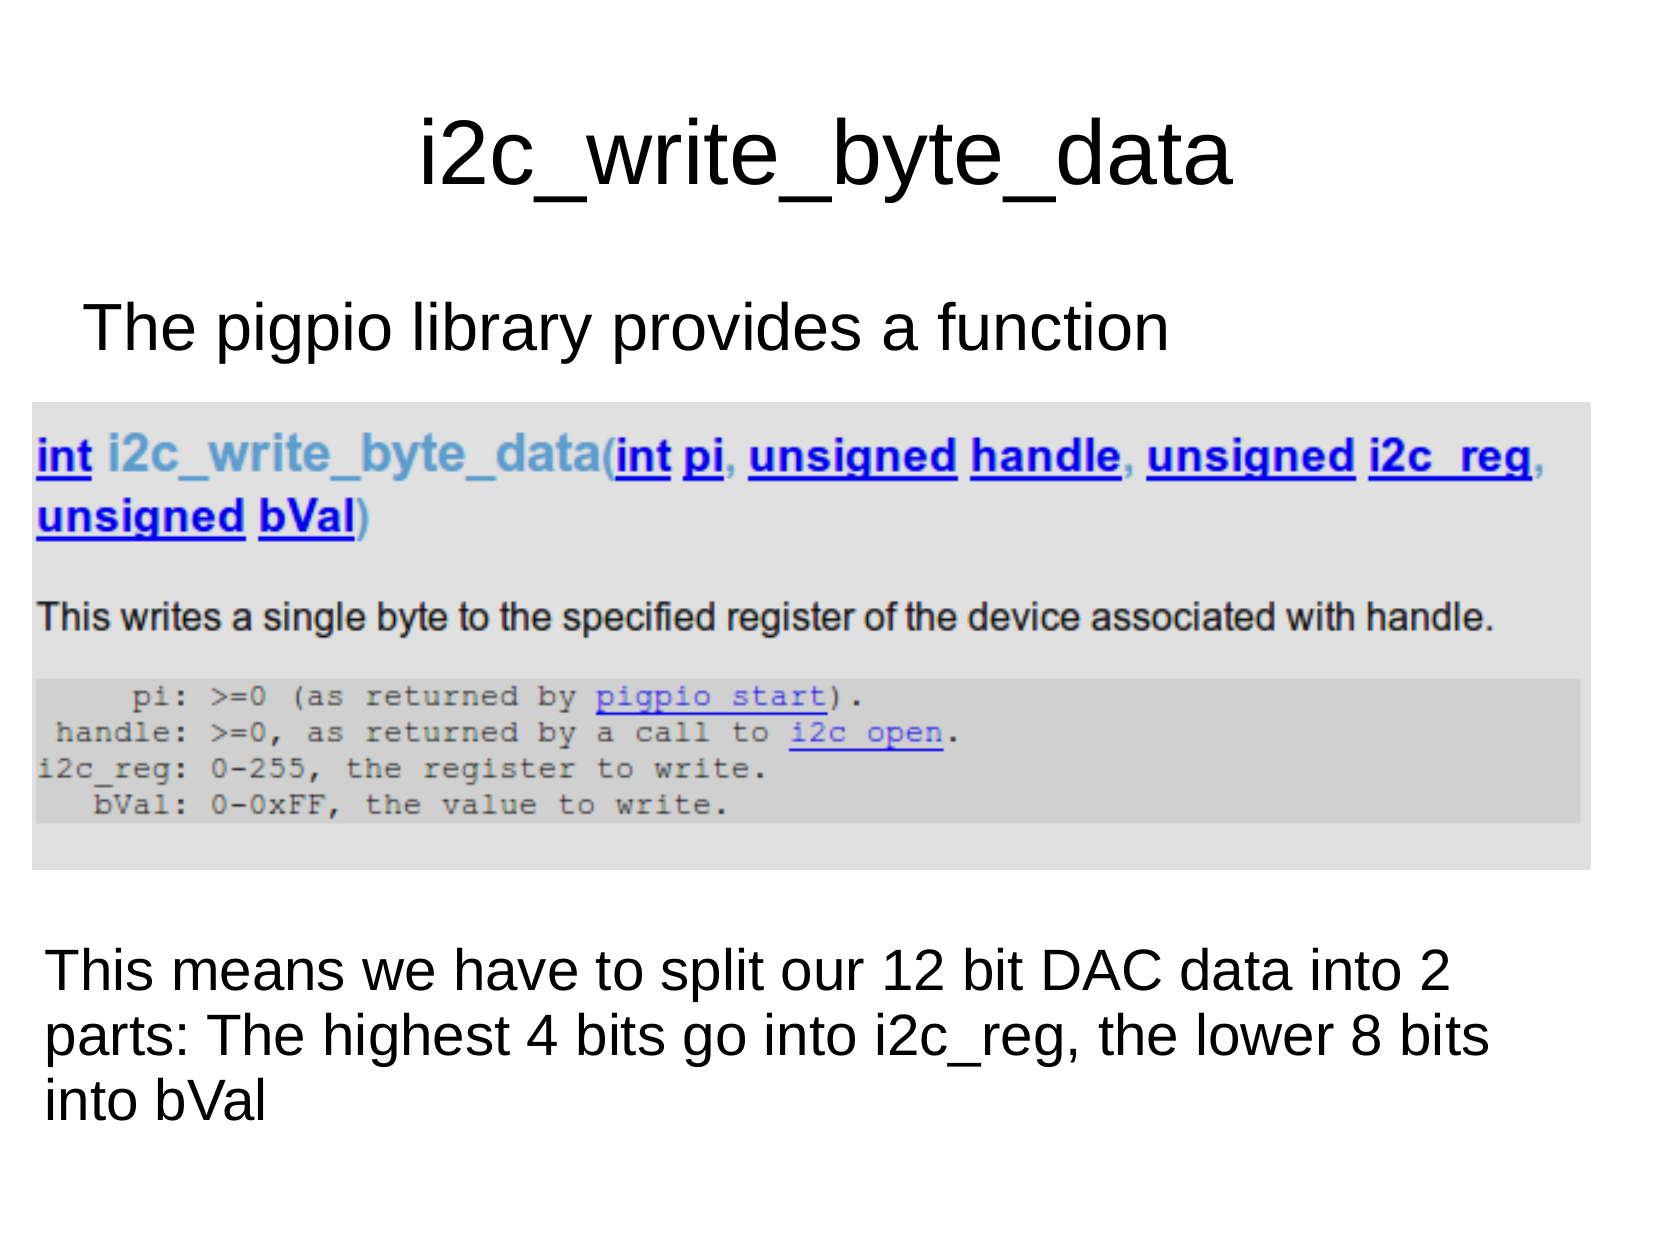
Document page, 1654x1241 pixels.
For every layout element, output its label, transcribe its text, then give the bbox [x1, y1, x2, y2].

text_box This means we have to split our 12 bit DAC data into 2 parts: The highest 4 bits go into i2c_reg, the lower 8 bits into bVal [30, 930, 1591, 1140]
picture [32, 402, 1591, 871]
title i2c_write_byte_data [82, 49, 1571, 257]
list The pigpio library provides a function [82, 290, 1571, 402]
